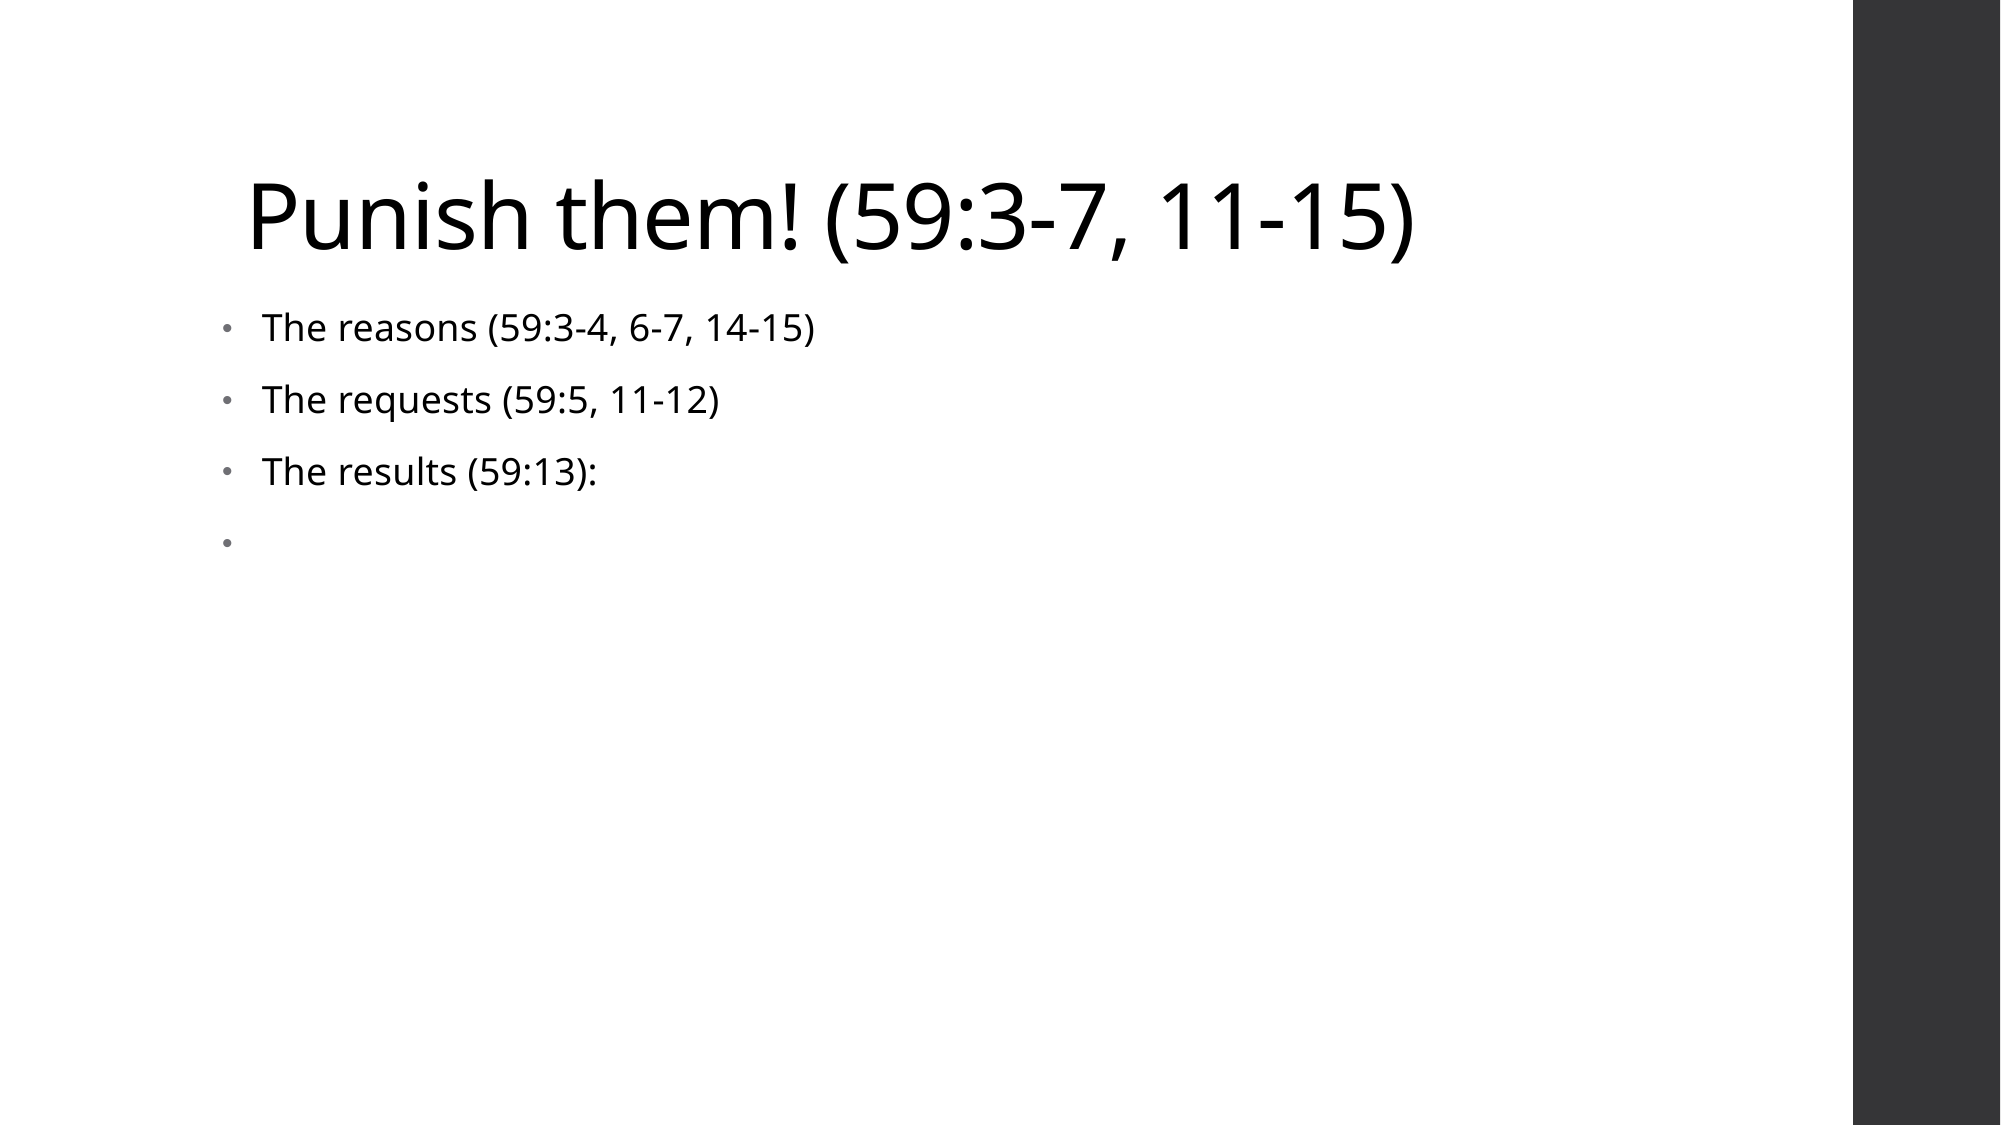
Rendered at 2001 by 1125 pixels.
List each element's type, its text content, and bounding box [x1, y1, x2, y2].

list The reasons (59:3-4, 6-7, 14-15) The requests (59:5, 11-12) The results (59:13): [206, 299, 1617, 1014]
title Punish them! (59:3-7, 11-15) [206, 60, 1797, 278]
